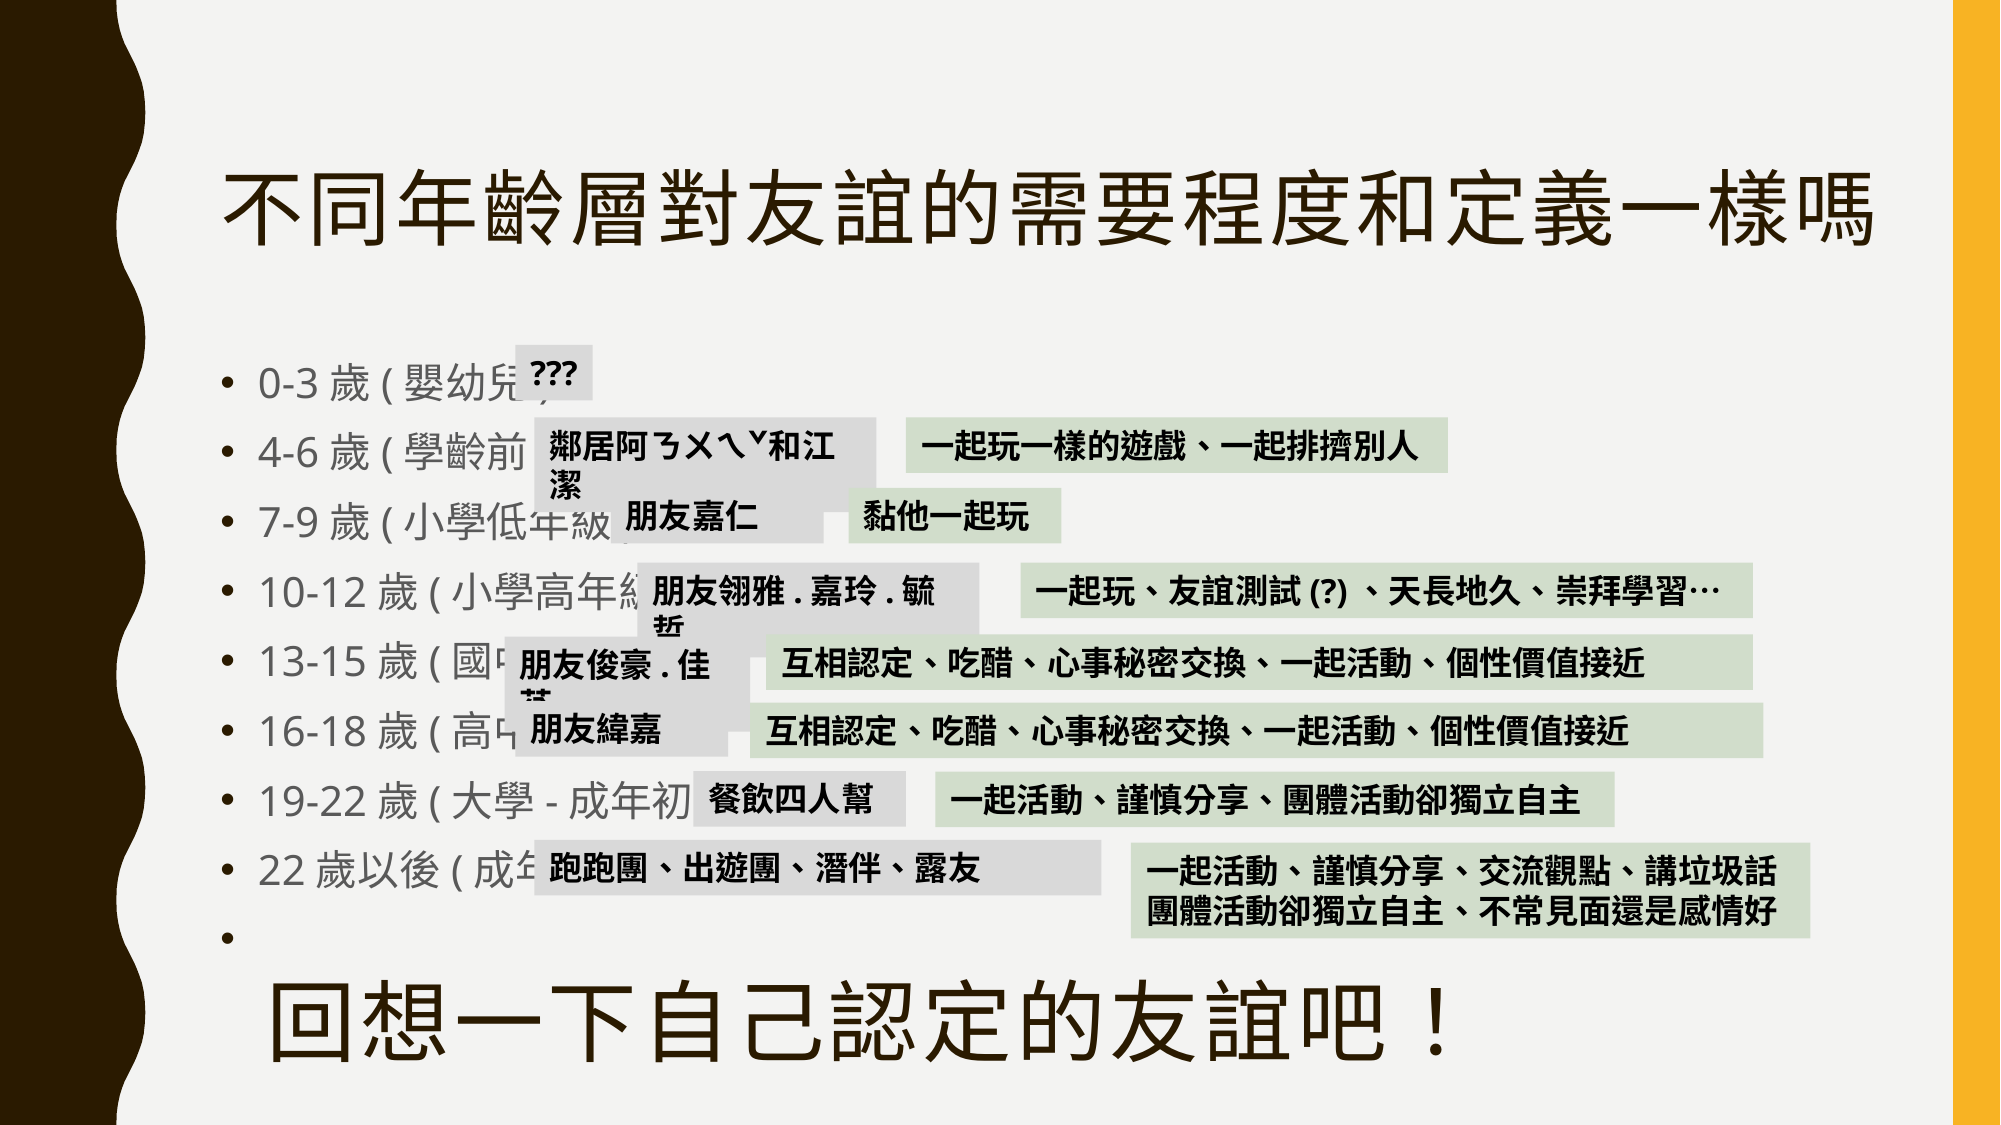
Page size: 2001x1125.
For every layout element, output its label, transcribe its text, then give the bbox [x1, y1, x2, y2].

text_box ??? [515, 344, 593, 401]
text_box 一起玩、友誼測試(?)、天長地久、崇拜學習… [1020, 562, 1753, 619]
text_box 一起活動、謹慎分享、團體活動卻獨立自主 [935, 771, 1615, 828]
text_box 跑跑團、出遊團、潛伴、露友 [534, 839, 1102, 896]
text_box 朋友俊豪.佳芬 [504, 636, 751, 693]
text_box 一起活動、謹慎分享、交流觀點、講垃圾話團體活動卻獨立自主、不常見面還是感情好 [1130, 842, 1811, 939]
text_box 回想一下自己認定的友誼吧！ [251, 970, 1978, 1118]
text_box 一起玩一樣的遊戲、一起排擠別人 [905, 417, 1448, 473]
text_box 互相認定、吃醋、心事秘密交換、一起活動、個性價值接近 [750, 702, 1764, 759]
list 0-3歲(嬰幼兒) 4-6歲(學齡前) 7-9歲(小學低年級) 10-12歲(小學高年級) 13-15歲(國中) 16-18歲(高中) 19-22歲(大學-成年初期) 22歲以後(成年) [205, 344, 1876, 934]
text_box 餐飲四人幫 [693, 771, 906, 827]
title 不同年齡層對友誼的需要程度和定義一樣嗎 [205, 160, 1931, 308]
text_box 朋友嘉仁 [610, 487, 824, 544]
text_box 黏他一起玩 [848, 487, 1062, 544]
text_box 互相認定、吃醋、心事秘密交換、一起活動、個性價值接近 [766, 634, 1753, 690]
text_box 朋友翎雅.嘉玲.毓哲 [637, 562, 980, 619]
text_box 鄰居阿ㄋㄨㄟˇ和江潔 [534, 417, 877, 473]
text_box 朋友緯嘉 [515, 701, 729, 757]
